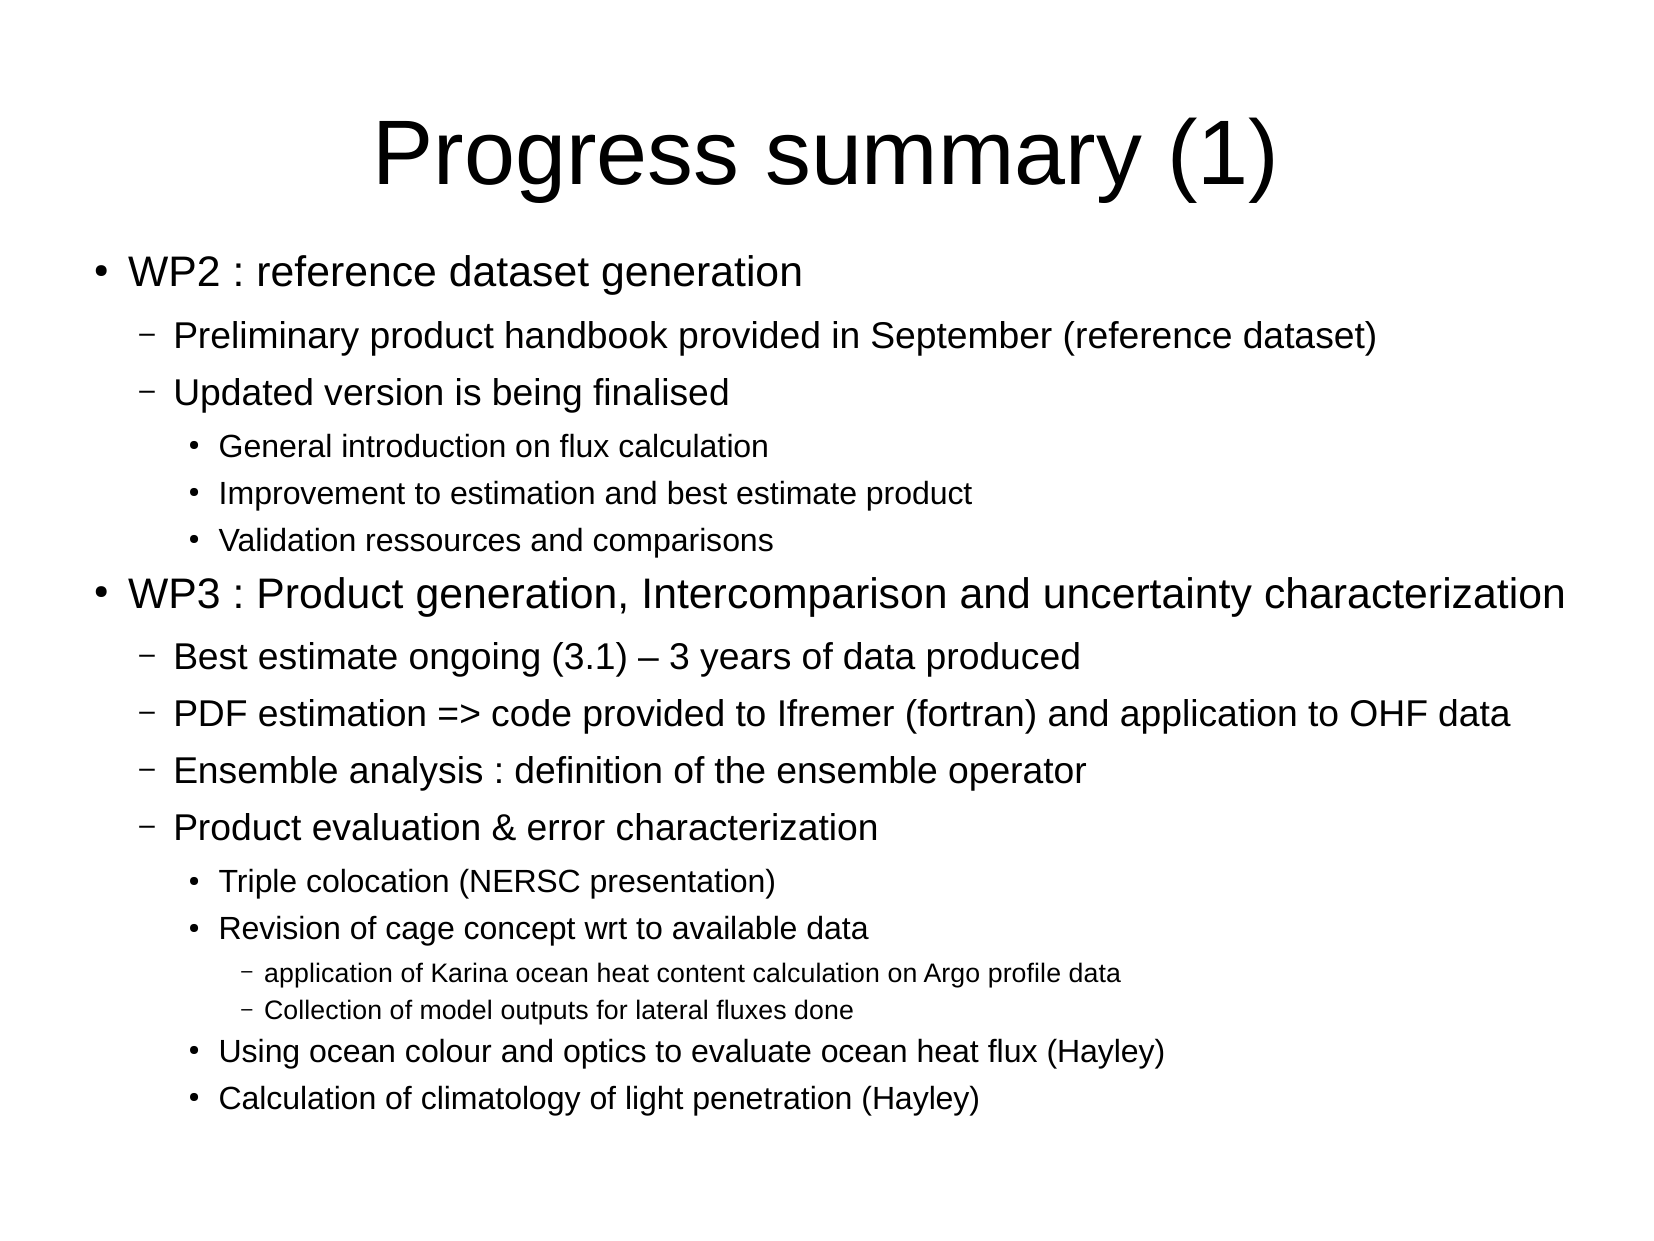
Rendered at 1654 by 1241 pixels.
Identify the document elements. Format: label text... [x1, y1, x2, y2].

list WP2 : reference dataset generation Preliminary product handbook provided in September (reference dataset) Updated version is being finalised General introduction on flux calculation Improvement to estimation and best estimate product Validation ressources and comparisons WP3 : Product generation, Intercomparison and uncertainty characterization Best estimate ongoing (3.1) – 3 years of data produced PDF estimation => code provided to Ifremer (fortran) and application to OHF data Ensemble analysis : definition of the ensemble operator Product evaluation & error characterization Triple colocation (NERSC presentation) Revision of cage concept wrt to available data application of Karina ocean heat content calculation on Argo profile data Collection of model outputs for lateral fluxes done Using ocean colour and optics to evaluate ocean heat flux (Hayley) Calculation of climatology of light penetration (Hayley) [82, 248, 1571, 1175]
title Progress summary (1) [82, 49, 1571, 248]
